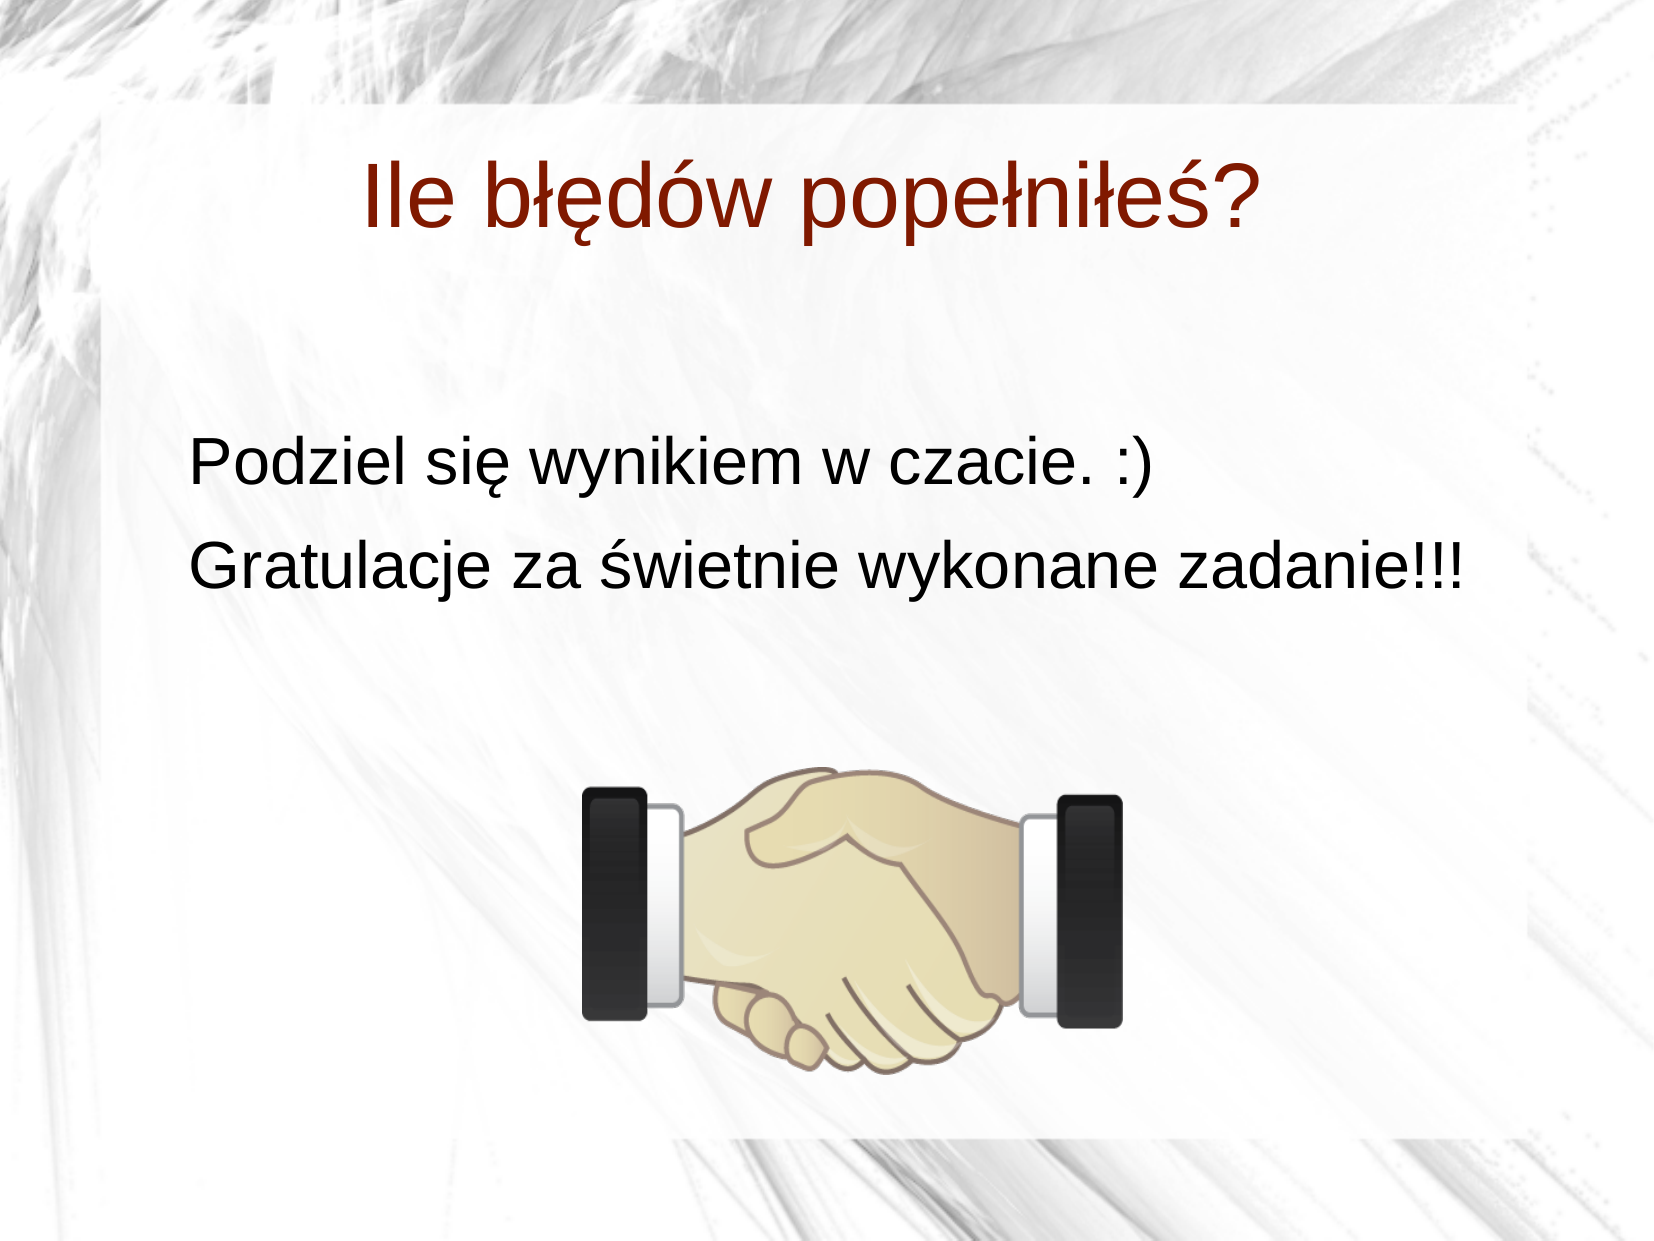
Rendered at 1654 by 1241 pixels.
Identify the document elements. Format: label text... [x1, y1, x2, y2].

title Ile błędów popełniłeś? [118, 112, 1506, 281]
picture [0, 0, 1654, 1241]
list Podziel się wynikiem w czacie. :) Gratulacje za świetnie wykonane zadanie!!! [118, 319, 1571, 945]
